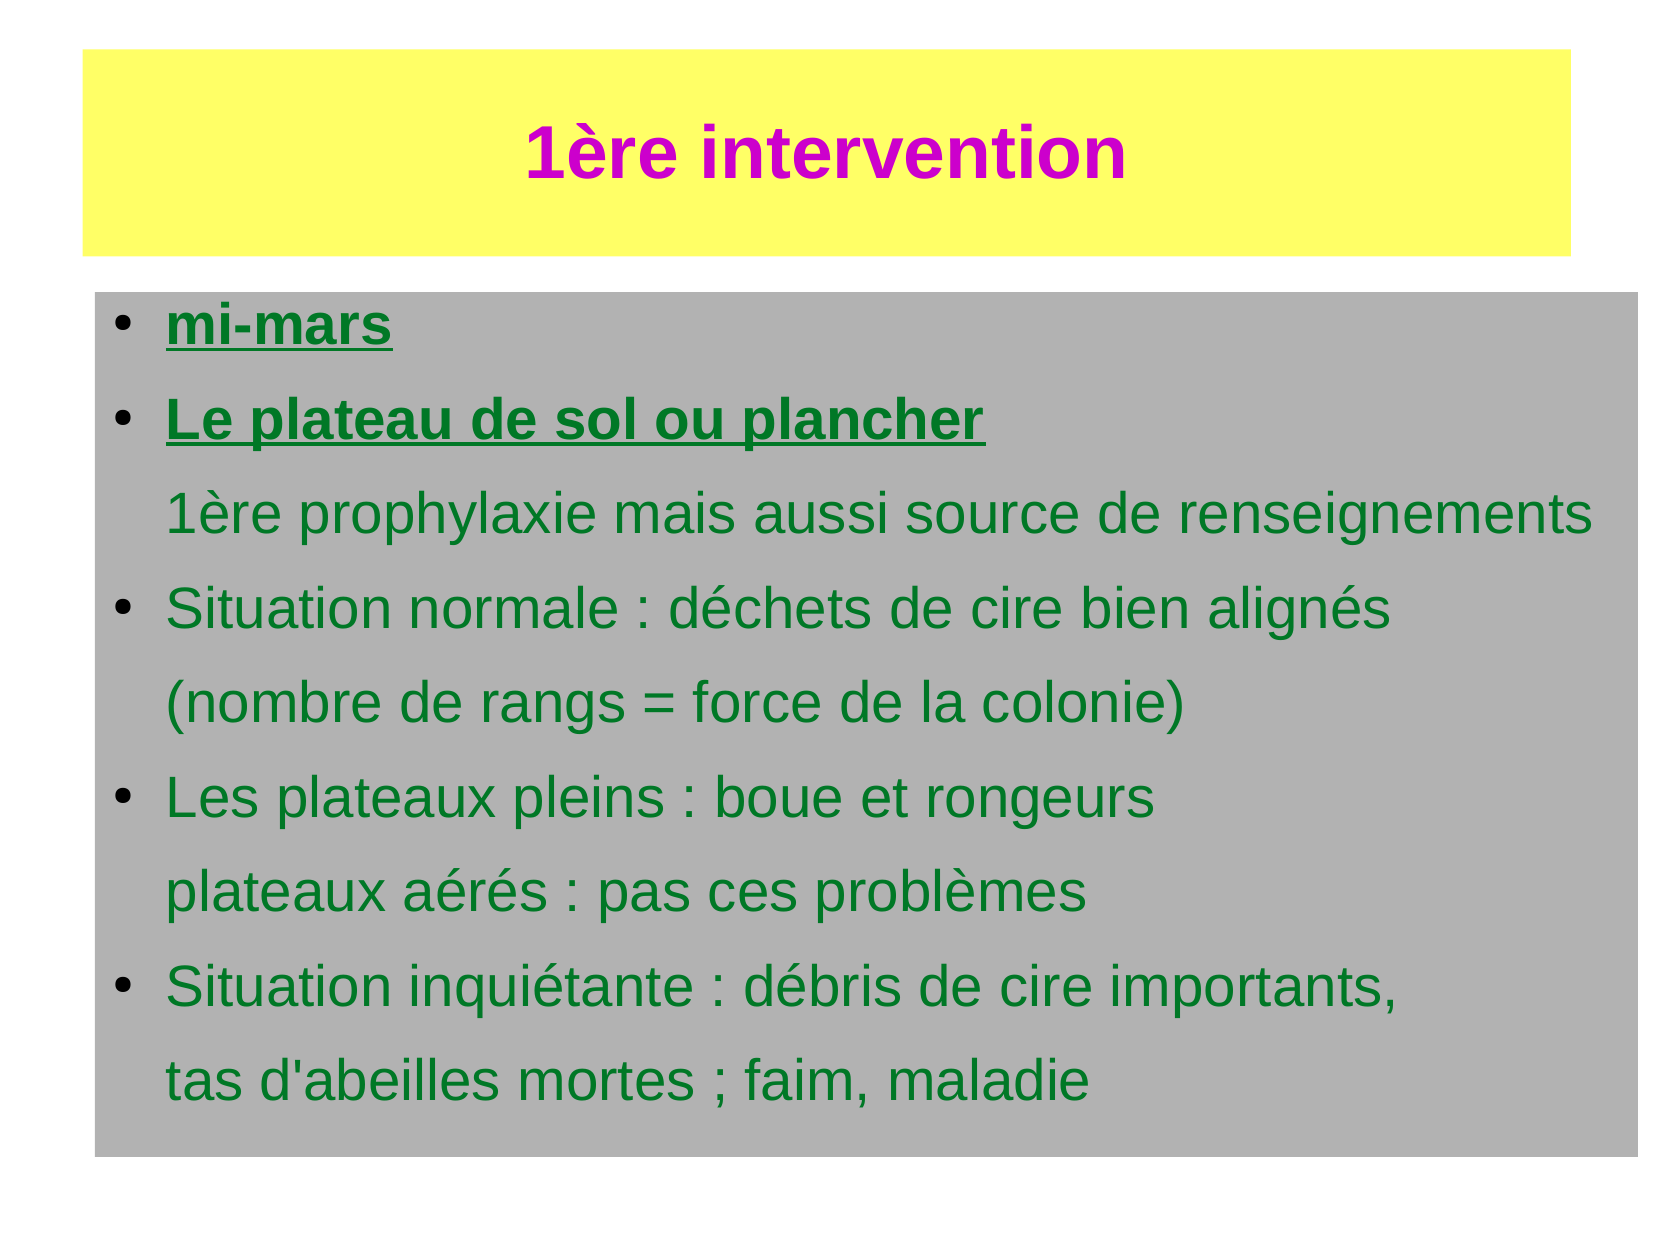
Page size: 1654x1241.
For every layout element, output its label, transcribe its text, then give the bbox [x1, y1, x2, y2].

title 1ère intervention [82, 49, 1571, 257]
list mi-mars Le plateau de sol ou plancher 1ère prophylaxie mais aussi source de renseignements Situation normale : déchets de cire bien alignés (nombre de rangs = force de la colonie) Les plateaux pleins : boue et rongeurs plateaux aérés : pas ces problèmes Situation inquiétante : débris de cire importants, tas d'abeilles mortes ; faim, maladie [94, 292, 1638, 1157]
